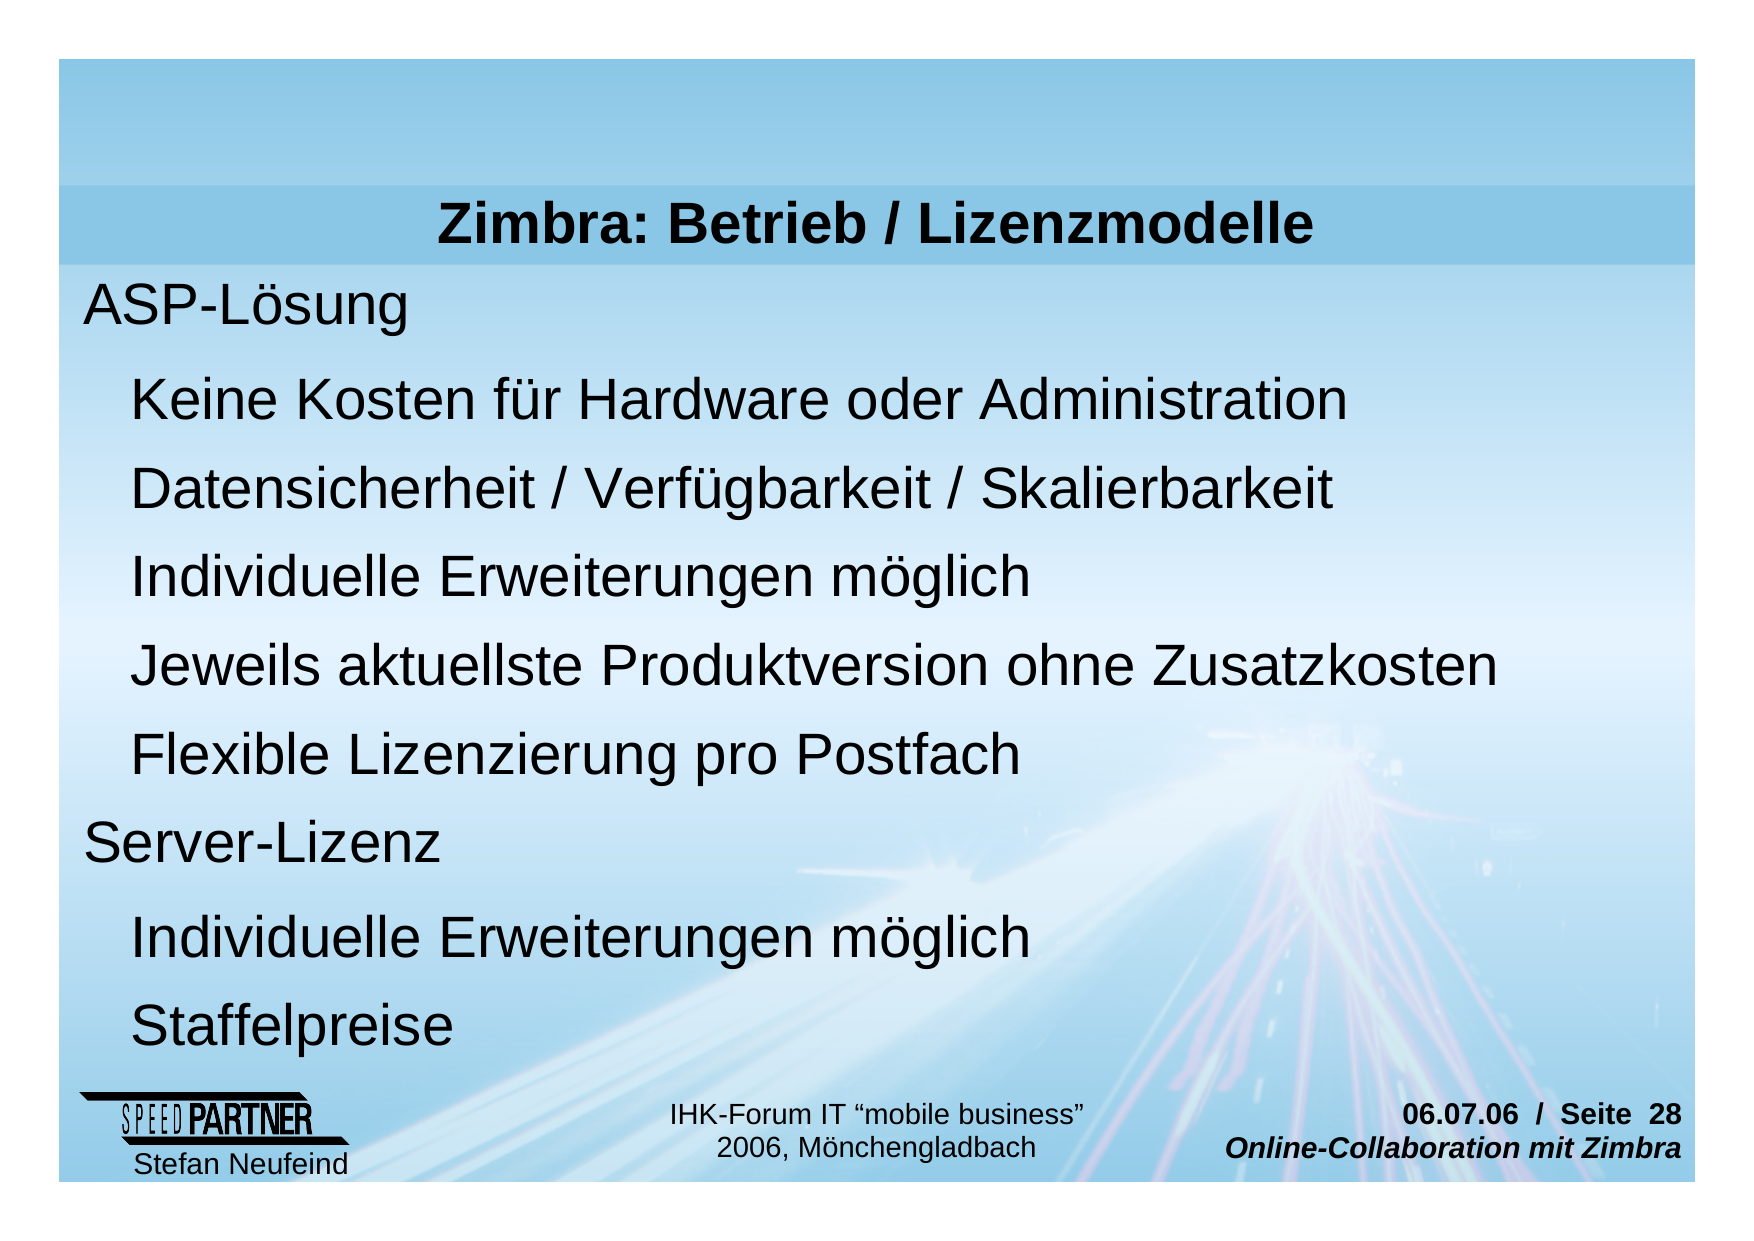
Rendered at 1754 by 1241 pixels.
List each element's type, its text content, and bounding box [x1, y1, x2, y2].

picture [59, 59, 1695, 185]
list ASP-Lösung Keine Kosten für Hardware oder Administration Datensicherheit / Verfügbarkeit / Skalierbarkeit Individuelle Erweiterungen möglich Jeweils aktuellste Produktversion ohne Zusatzkosten Flexible Lizenzierung pro Postfach Server-Lizenz Individuelle Erweiterungen möglich Staffelpreise [71, 272, 1695, 1057]
picture [59, 265, 1695, 1182]
title Zimbra: Betrieb / Lizenzmodelle [59, 190, 1695, 257]
